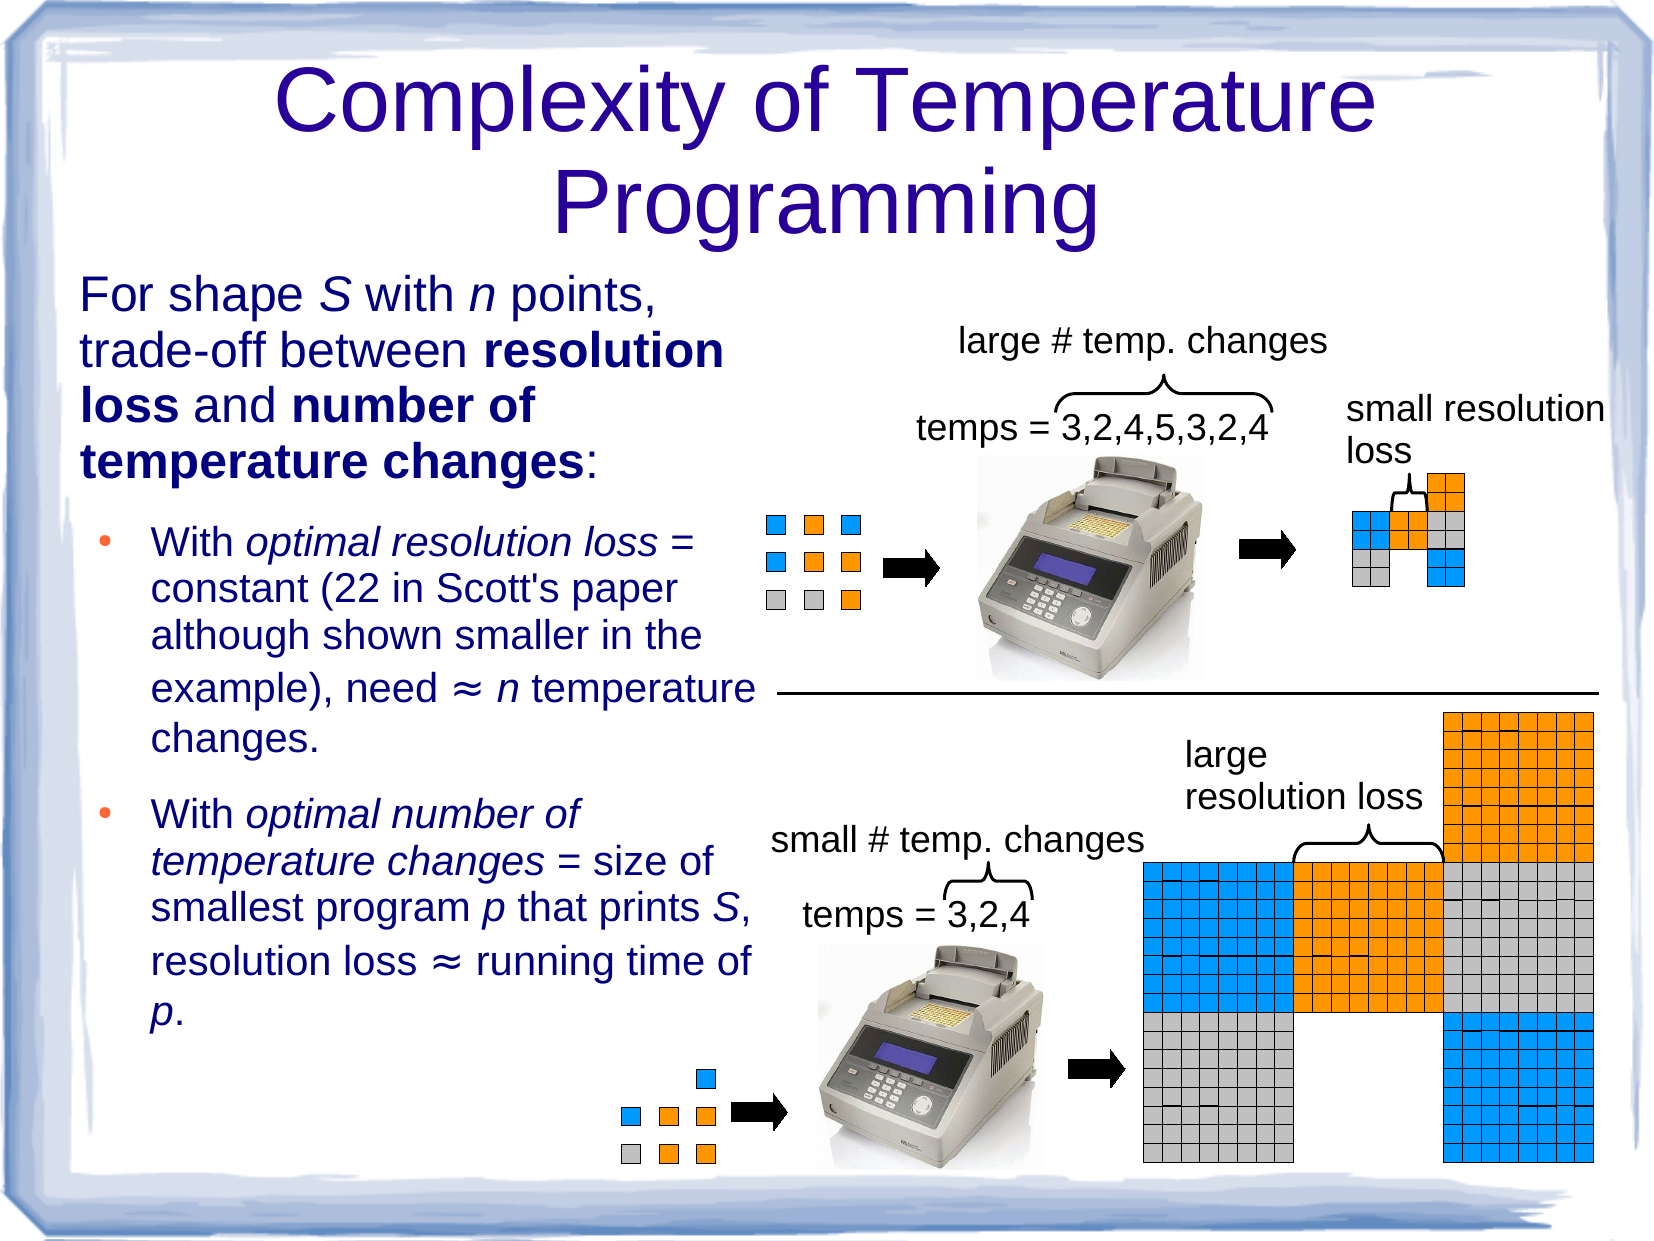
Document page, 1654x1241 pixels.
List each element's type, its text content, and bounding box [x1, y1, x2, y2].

picture [0, 0, 1654, 1241]
text_box [1239, 530, 1296, 569]
text_box [766, 590, 786, 610]
text_box [766, 515, 786, 535]
text_box [1068, 1049, 1126, 1088]
text_box [696, 1107, 716, 1126]
text_box temps = 3,2,4 [787, 885, 1143, 943]
text_box [804, 515, 824, 535]
text_box large resolution loss [1170, 725, 1444, 825]
title Complexity of Temperature Programming [82, 48, 1571, 254]
text_box [659, 1144, 679, 1164]
text_box large # temp. changes [943, 311, 1375, 369]
text_box [804, 552, 824, 572]
text_box [731, 1093, 788, 1131]
text_box temps = 3,2,4,5,3,2,4 [901, 399, 1309, 457]
text_box [621, 1144, 641, 1164]
text_box [841, 590, 861, 610]
text_box [841, 552, 861, 572]
text_box [841, 515, 861, 535]
text_box [659, 1107, 679, 1126]
text_box small resolution loss [1331, 379, 1632, 479]
text_box [883, 549, 940, 587]
text_box [696, 1069, 716, 1089]
text_box [1143, 712, 1594, 1163]
text_box [1352, 479, 1465, 587]
text_box small # temp. changes [755, 811, 1206, 869]
text_box [696, 1144, 716, 1164]
text_box [766, 552, 786, 572]
text_box [621, 1107, 641, 1126]
list For shape S with n points, trade-off between resolution loss and number of temperature changes: With optimal resolution loss = constant (22 in Scott's paper although shown smaller in the example), need ≈ n temperature changes. With optimal number of temperature changes = size of smallest program p that prints S, resolution loss ≈ running time of p. [79, 266, 793, 1070]
text_box [804, 590, 824, 610]
